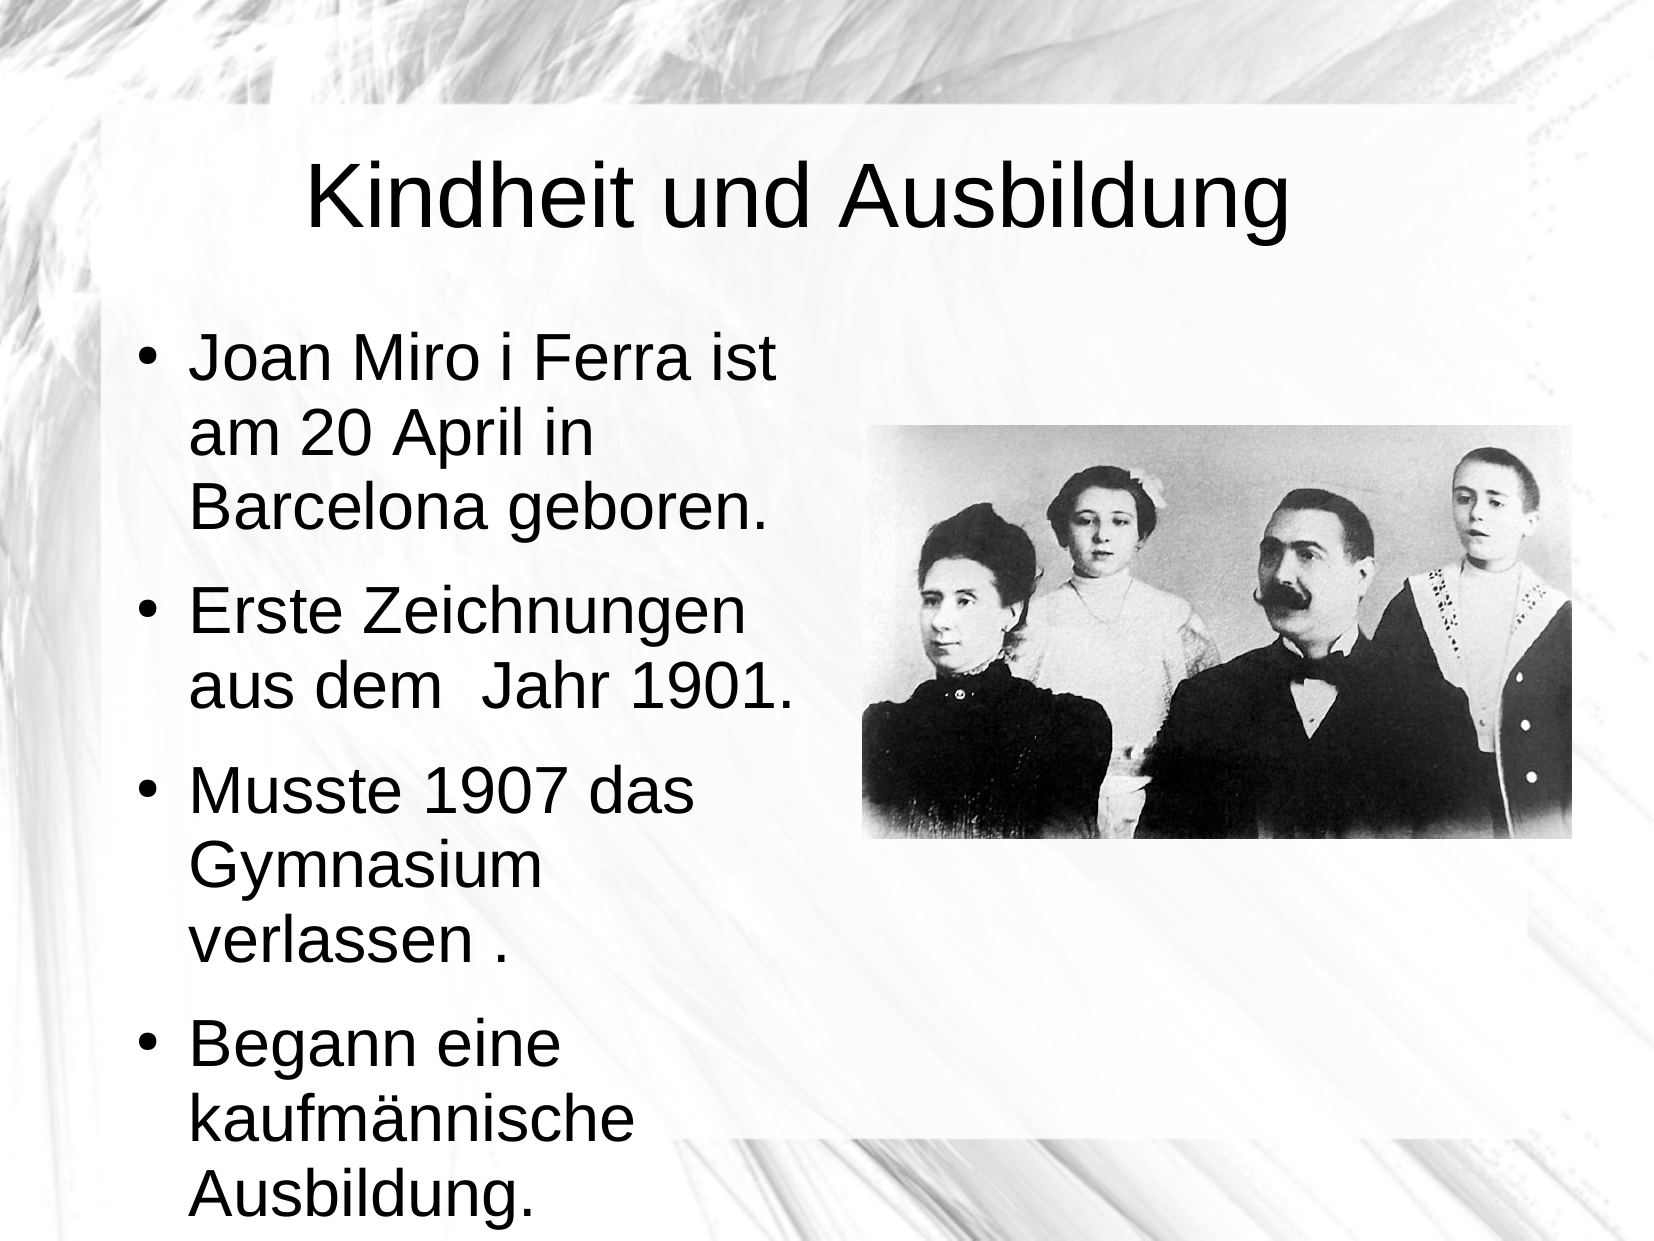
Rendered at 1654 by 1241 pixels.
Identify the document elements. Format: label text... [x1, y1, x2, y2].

title Kindheit und Ausbildung [118, 112, 1506, 281]
picture [0, 0, 1654, 1241]
list Joan Miro i Ferra ist am 20 April in Barcelona geboren. Erste Zeichnungen aus dem Jahr 1901. Musste 1907 das Gymnasium verlassen . Begann eine kaufmännische Ausbildung. [118, 319, 827, 1241]
